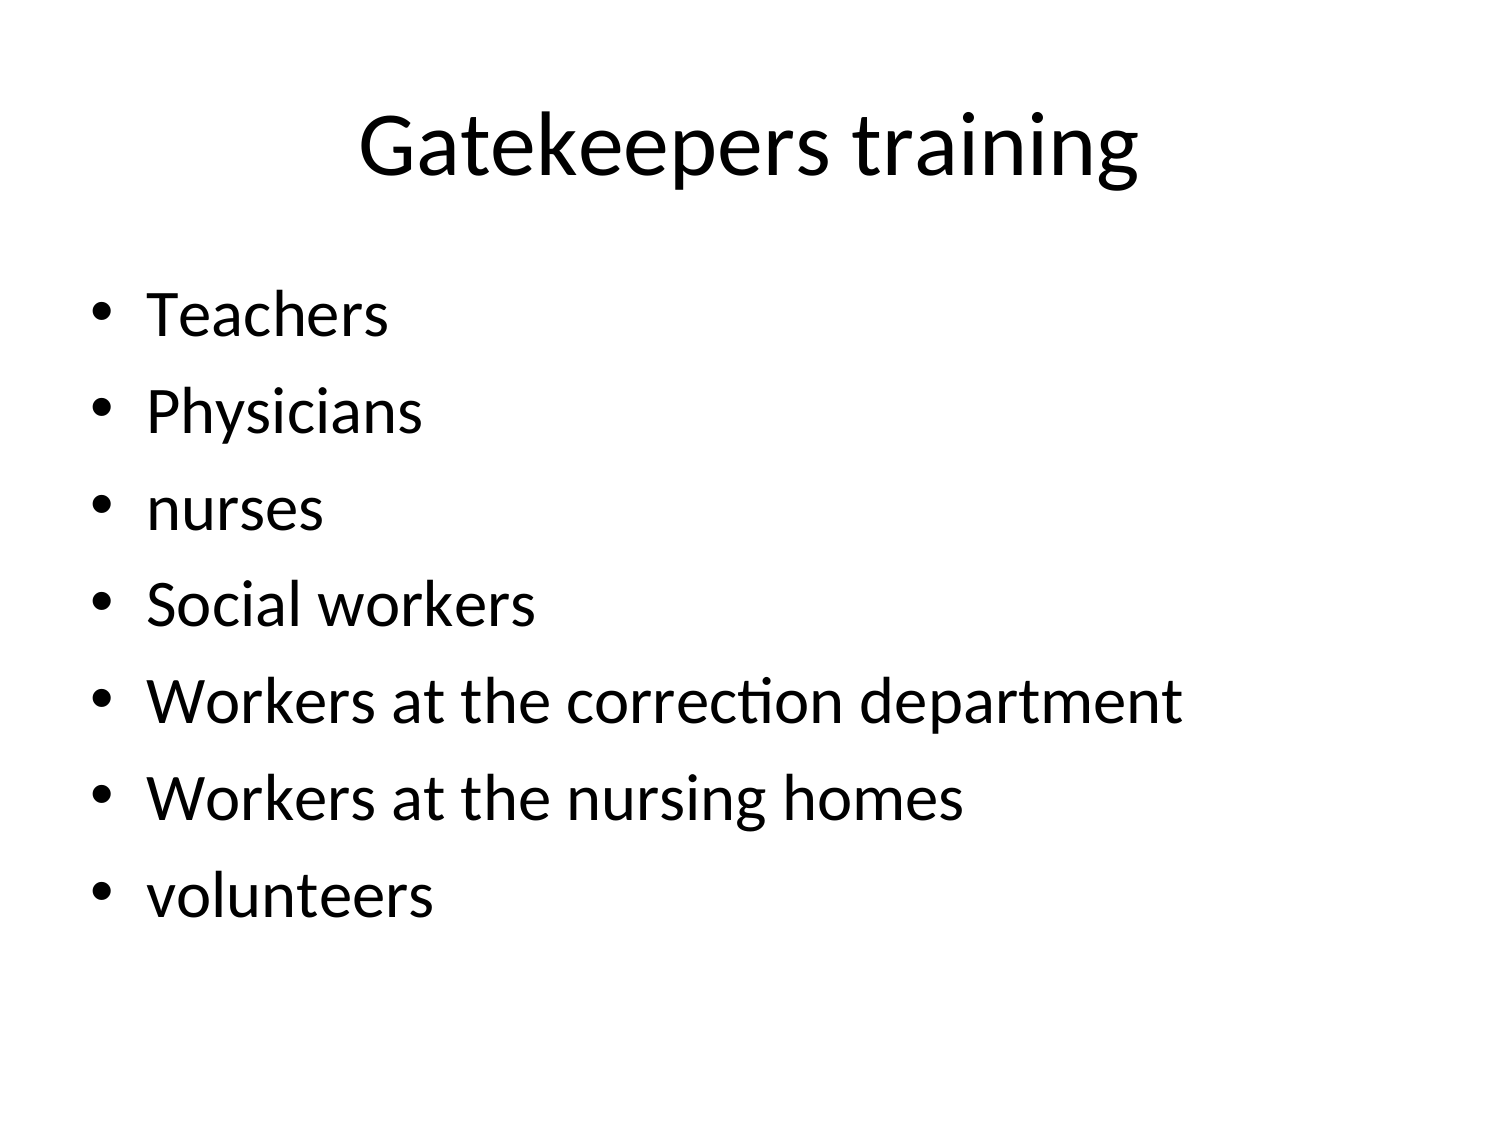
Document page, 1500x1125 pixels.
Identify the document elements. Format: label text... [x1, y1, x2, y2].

title Gatekeepers training [75, 45, 1426, 233]
list Teachers Physicians nurses Social workers Workers at the correction department Workers at the nursing homes volunteers [75, 262, 1426, 1005]
